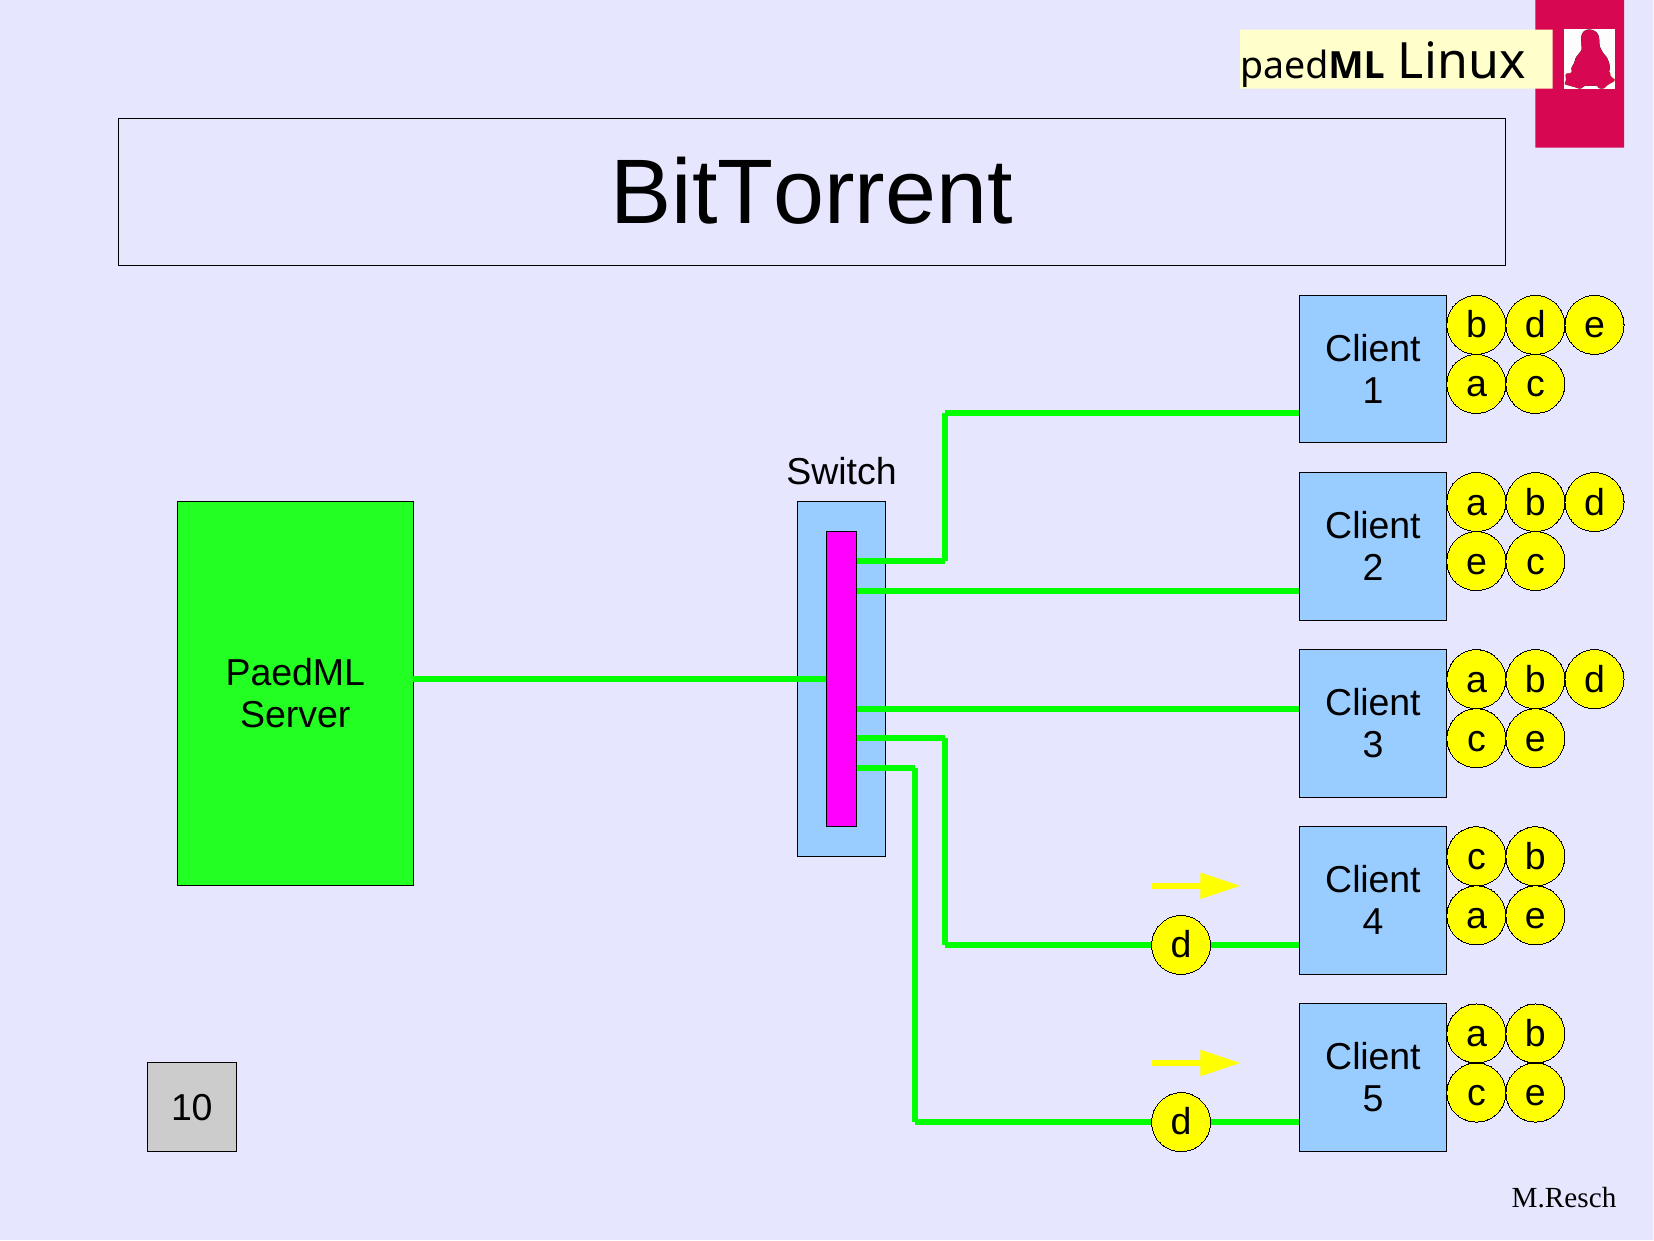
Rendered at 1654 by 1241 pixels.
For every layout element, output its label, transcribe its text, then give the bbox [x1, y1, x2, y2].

text_box b [1505, 1003, 1565, 1063]
text_box a [1446, 885, 1506, 945]
text_box e [1505, 885, 1565, 945]
text_box Client 4 [1299, 826, 1447, 975]
text_box b [1505, 472, 1565, 531]
text_box e [1505, 708, 1565, 768]
title BitTorrent [118, 118, 1506, 266]
text_box Client 2 [1299, 472, 1447, 621]
text_box a [1446, 649, 1506, 709]
text_box d [1151, 915, 1211, 975]
text_box a [1446, 1003, 1506, 1063]
text_box d [1505, 295, 1565, 354]
text_box c [1505, 354, 1565, 414]
text_box c [1446, 826, 1506, 886]
text_box Client 3 [1299, 649, 1447, 798]
text_box d [1564, 649, 1625, 709]
text_box c [1446, 708, 1506, 768]
text_box e [1564, 295, 1625, 355]
text_box a [1446, 472, 1506, 531]
text_box c [1446, 1062, 1506, 1123]
text_box e [1446, 531, 1506, 591]
text_box d [1151, 1092, 1211, 1152]
text_box d [1564, 472, 1625, 532]
text_box 10 [147, 1062, 237, 1152]
text_box b [1506, 826, 1565, 886]
text_box b [1446, 295, 1506, 354]
text_box Switch [767, 442, 916, 500]
text_box [797, 501, 886, 857]
text_box a [1446, 354, 1506, 414]
text_box e [1505, 1062, 1565, 1123]
text_box Client 1 [1299, 295, 1447, 443]
text_box PaedML Server [177, 501, 414, 886]
text_box b [1505, 649, 1565, 709]
text_box c [1505, 531, 1565, 591]
text_box Client 5 [1299, 1003, 1447, 1152]
